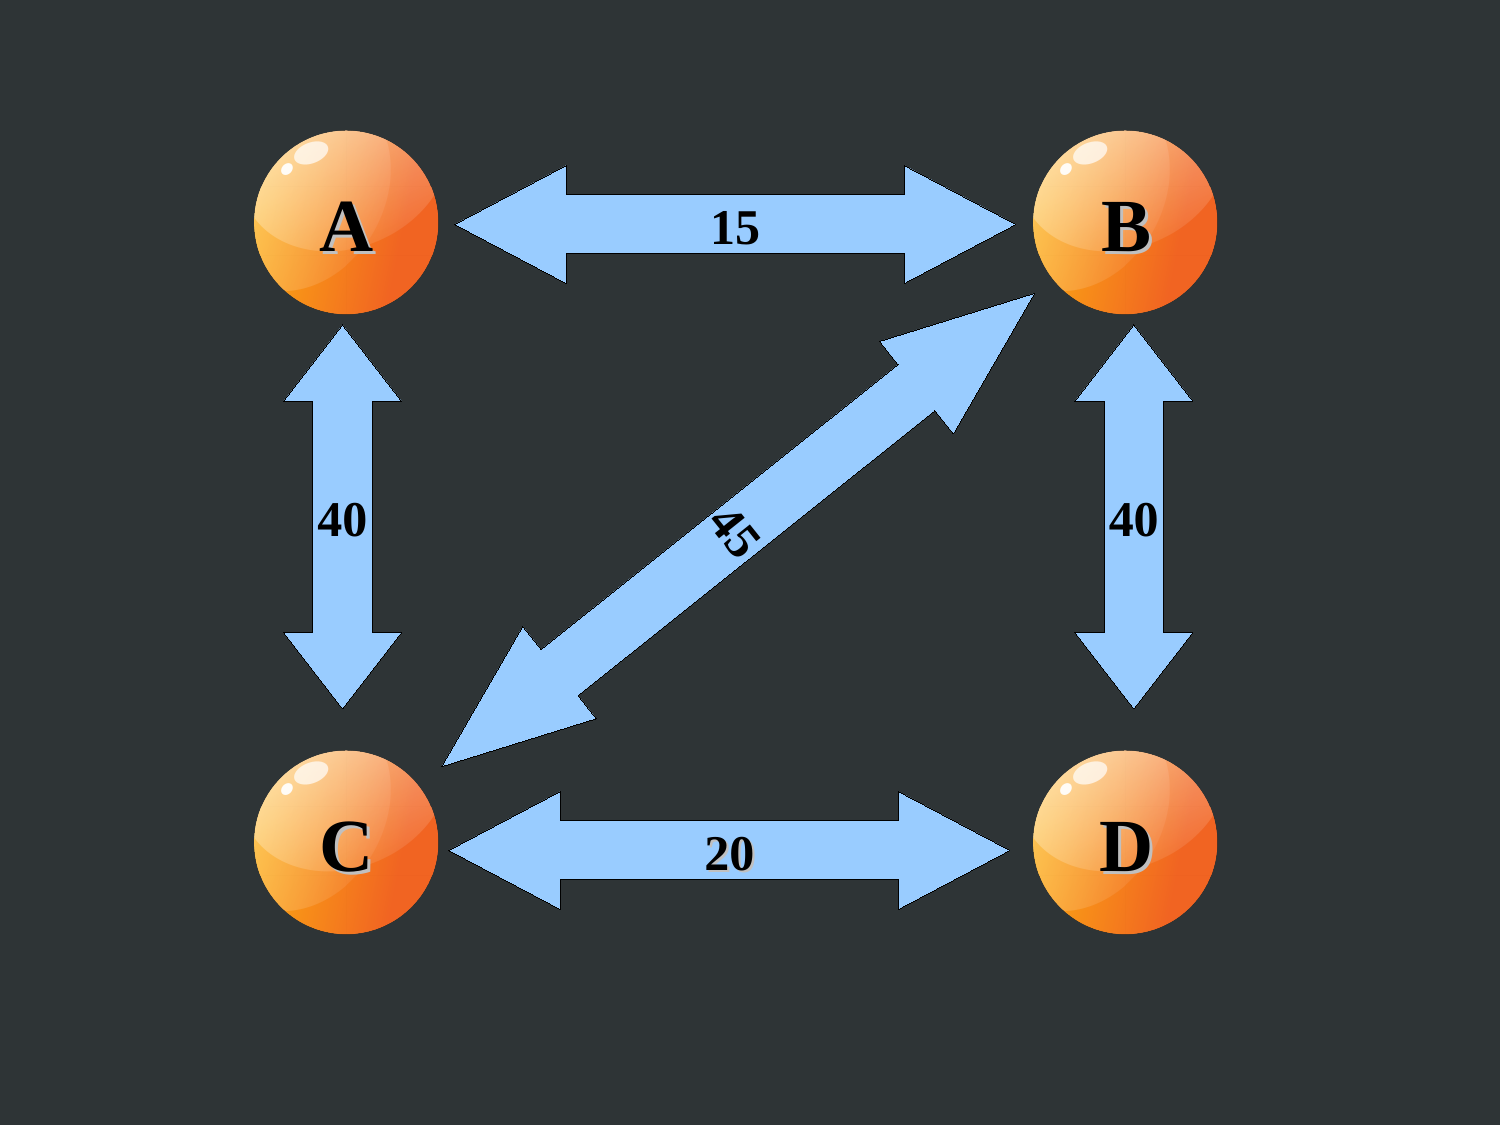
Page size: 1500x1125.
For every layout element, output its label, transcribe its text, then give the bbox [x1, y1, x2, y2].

picture [236, 738, 458, 945]
text_box 20 [448, 791, 1010, 910]
picture [1015, 738, 1237, 945]
text_box 40 [1074, 324, 1193, 709]
text_box 40 [283, 324, 402, 709]
picture [1015, 118, 1237, 325]
text_box 15 [454, 165, 1016, 284]
picture [236, 118, 458, 325]
text_box 45 [441, 293, 1035, 767]
